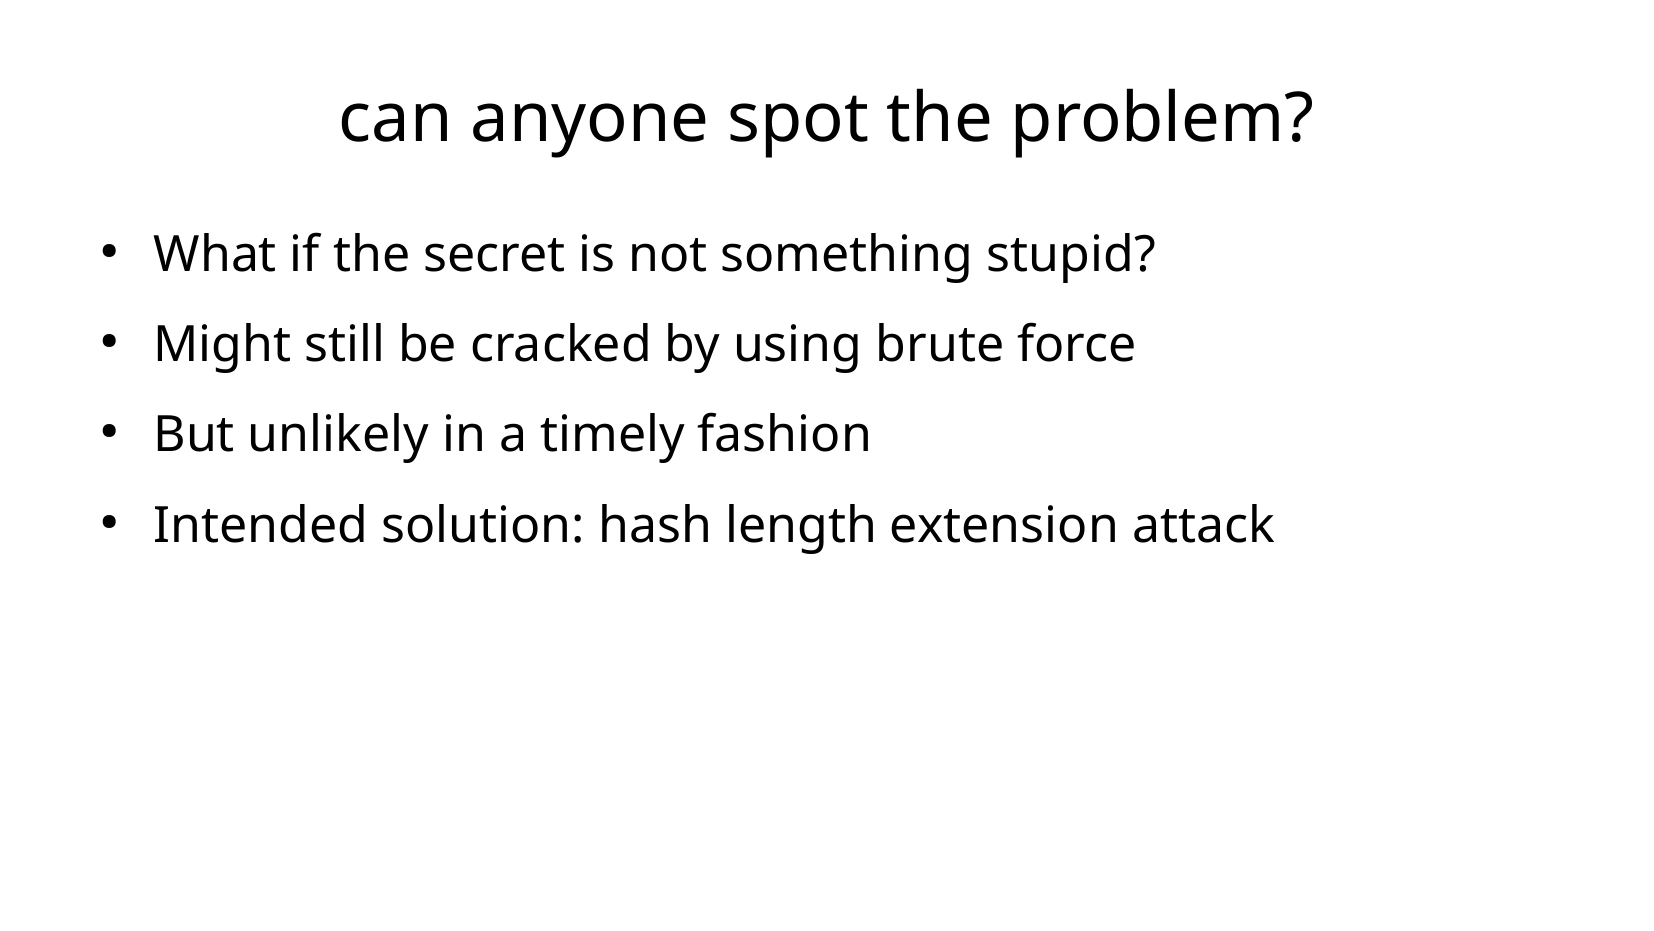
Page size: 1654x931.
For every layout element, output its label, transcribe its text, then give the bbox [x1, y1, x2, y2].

list What if the secret is not something stupid? Might still be cracked by using brute force But unlikely in a timely fashion Intended solution: hash length extension attack [82, 217, 1571, 758]
title can anyone spot the problem? [82, 37, 1571, 193]
